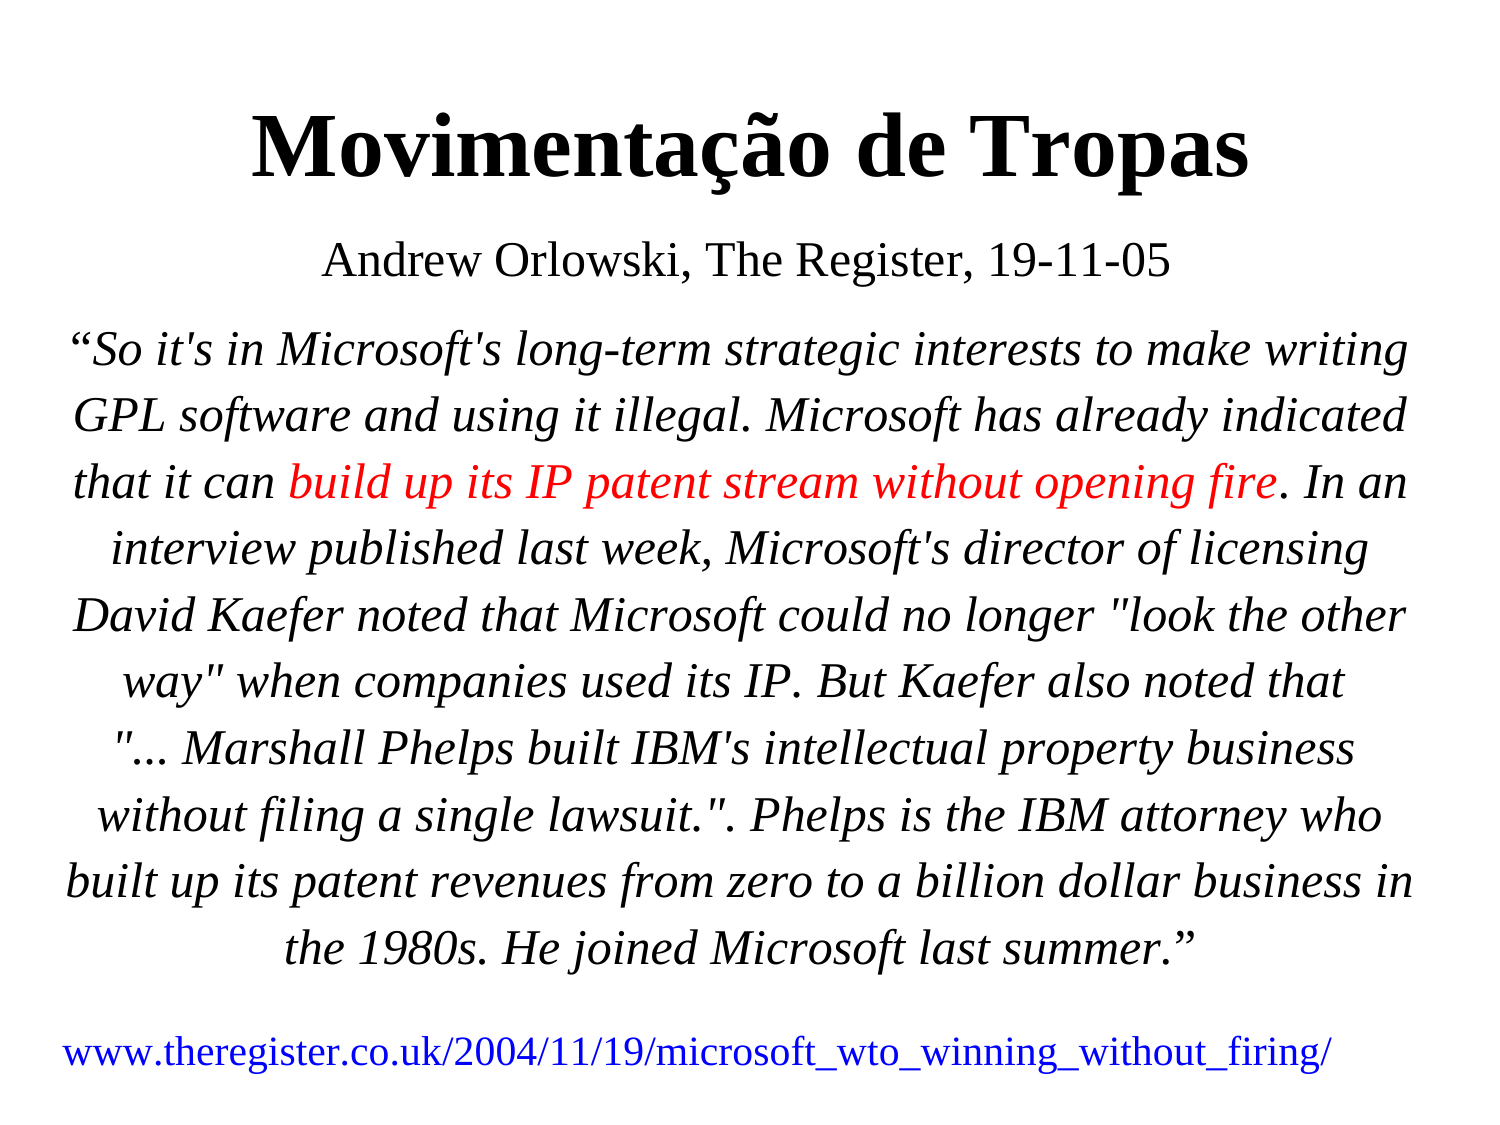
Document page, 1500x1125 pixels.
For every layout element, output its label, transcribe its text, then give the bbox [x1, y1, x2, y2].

text_box Andrew Orlowski, The Register, 19-11-05 “So it's in Microsoft's long-term strategic interests to make writing GPL software and using it illegal. Microsoft has already indicated that it can build up its IP patent stream without opening fire. In an interview published last week, Microsoft's director of licensing David Kaefer noted that Microsoft could no longer "look the other way" when companies used its IP. But Kaefer also noted that "... Marshall Phelps built IBM's intellectual property business without filing a single lawsuit.". Phelps is the IBM attorney who built up its patent revenues from zero to a billion dollar business in the 1980s. He joined Microsoft last summer.” [58, 231, 1423, 1053]
title Movimentação de Tropas [87, 62, 1416, 223]
text_box www.theregister.co.uk/2004/11/19/microsoft_wto_winning_without_firing/ [62, 1017, 1434, 1074]
